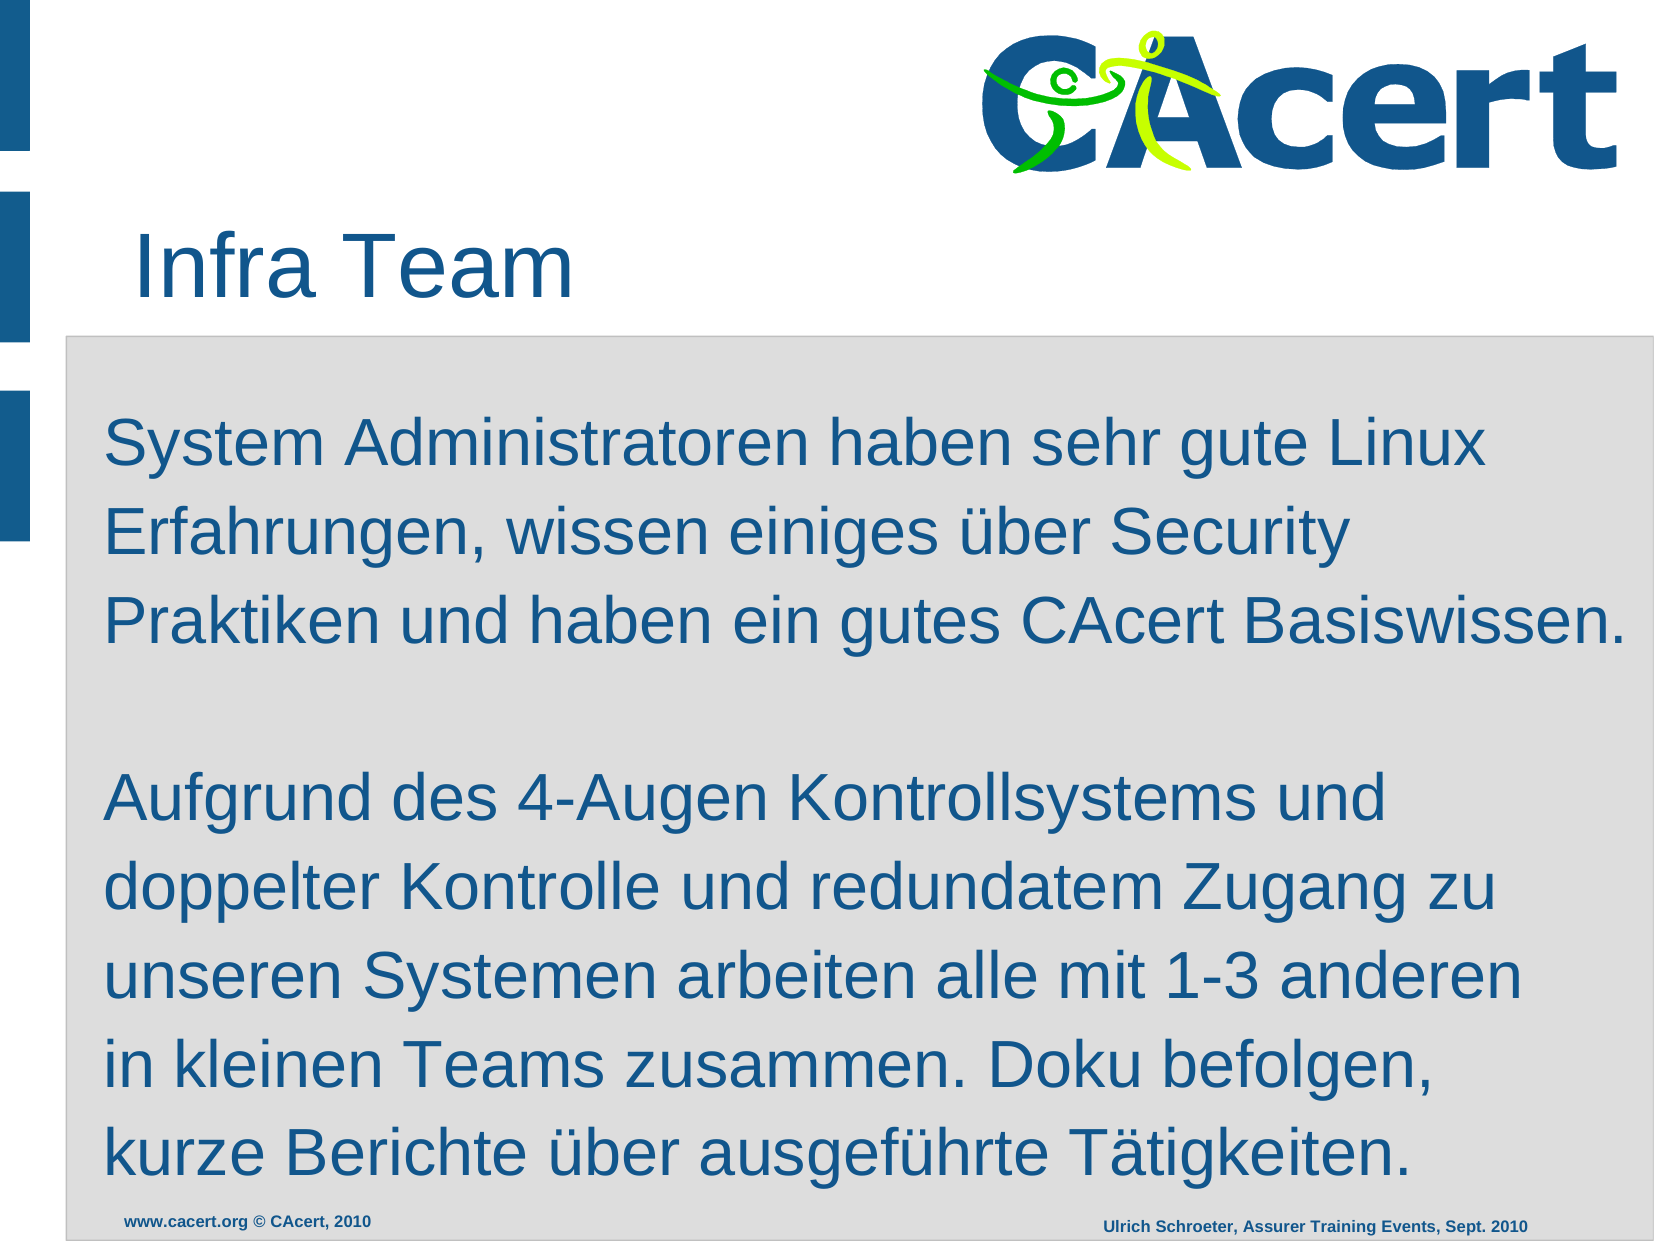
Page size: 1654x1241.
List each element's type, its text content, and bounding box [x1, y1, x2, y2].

text_box Infra Team [118, 206, 592, 325]
text_box System Administratoren haben sehr gute Linux Erfahrungen, wissen einiges über Security Praktiken und haben ein gutes CAcert Basiswissen. Aufgrund des 4-Augen Kontrollsystems und doppelter Kontrolle und redundatem Zugang zu unseren Systemen arbeiten alle mit 1-3 anderen in kleinen Teams zusammen. Doku befolgen, kurze Berichte über ausgeführte Tätigkeiten. [88, 383, 1645, 1241]
